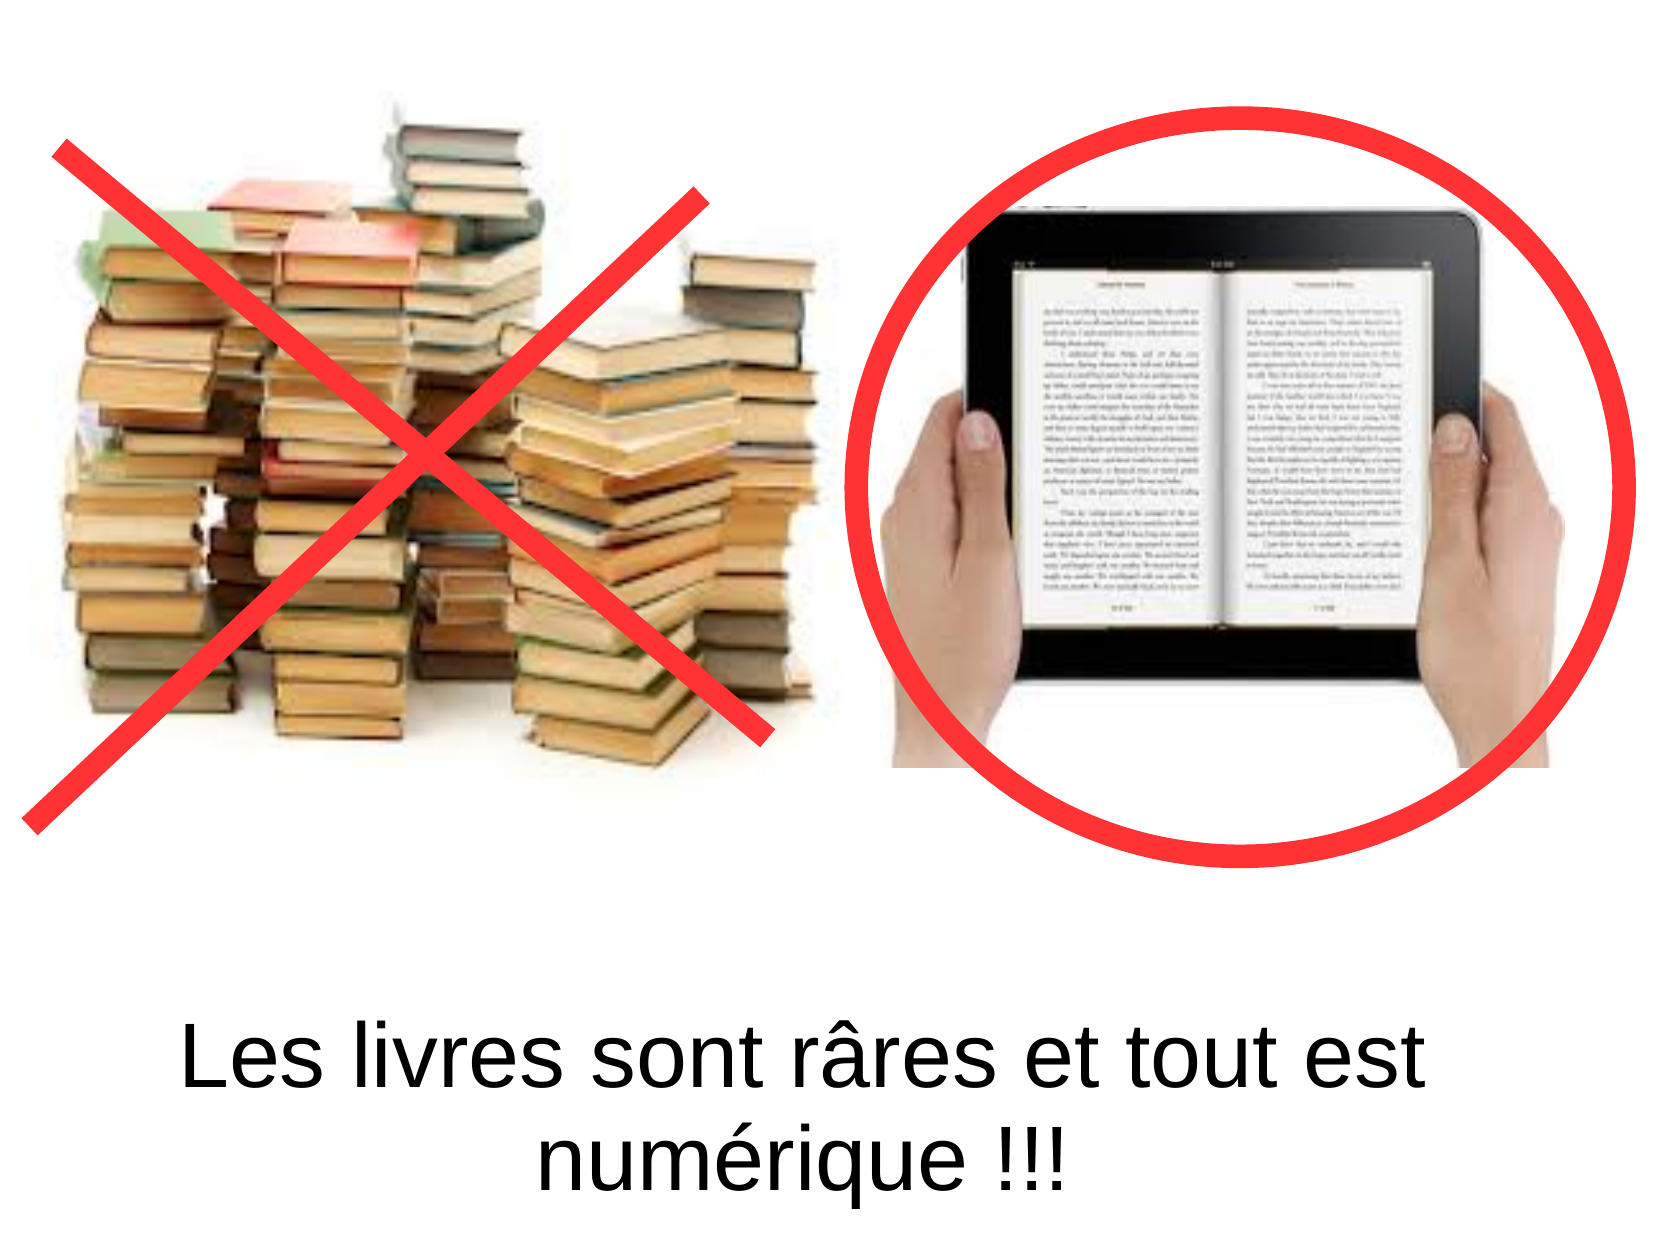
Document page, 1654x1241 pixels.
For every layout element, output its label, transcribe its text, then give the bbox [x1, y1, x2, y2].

picture [1509, 707, 1565, 768]
picture [880, 206, 1565, 768]
picture [880, 648, 971, 768]
picture [1509, 206, 1565, 268]
title Les livres sont râres et tout est numérique !!! [59, 1003, 1548, 1211]
picture [880, 206, 972, 327]
picture [29, 63, 857, 827]
